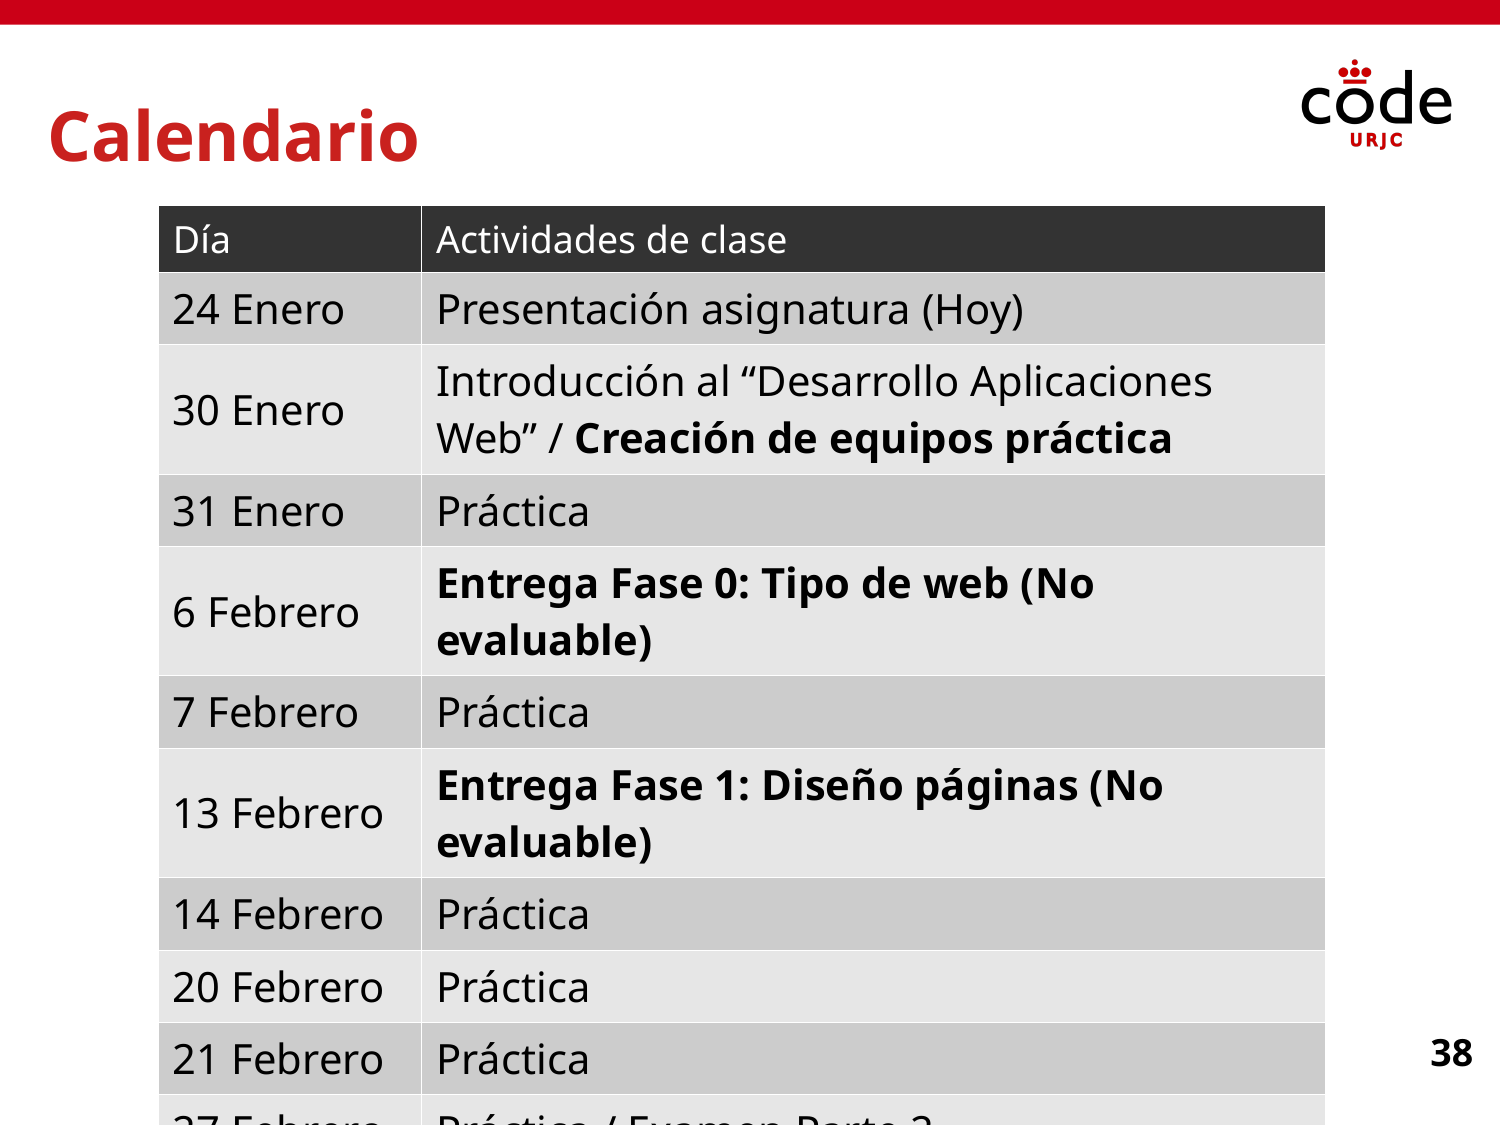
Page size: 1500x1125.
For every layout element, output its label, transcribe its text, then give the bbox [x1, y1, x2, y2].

table_cell 14 Febrero [159, 878, 421, 950]
table_header Actividades de clase [422, 206, 1325, 272]
table_cell Práctica [422, 676, 1325, 748]
table_cell 6 Febrero [159, 547, 421, 675]
table_cell 24 Enero [159, 273, 421, 344]
table_cell 20 Febrero [159, 951, 421, 1022]
table_cell Práctica [422, 1023, 1325, 1094]
table_cell Práctica / Examen Parte 2 [422, 1095, 1325, 1125]
table_cell Introducción al “Desarrollo Aplicaciones Web” / Creación de equipos práctica [422, 345, 1325, 474]
table_cell 27 Febrero [159, 1095, 421, 1125]
table_cell Entrega Fase 0: Tipo de web (No evaluable) [422, 547, 1325, 675]
table_cell Entrega Fase 1: Diseño páginas (No evaluable) [422, 749, 1325, 877]
table_cell 21 Febrero [159, 1023, 421, 1094]
table_cell Práctica [422, 951, 1325, 1022]
table_cell Práctica [422, 475, 1325, 546]
table_cell 7 Febrero [159, 676, 421, 748]
title Calendario [32, 79, 1383, 189]
picture [1284, 50, 1468, 161]
table_header Día [159, 206, 421, 272]
table_cell 31 Enero [159, 475, 421, 546]
table_cell Presentación asignatura (Hoy) [422, 273, 1325, 344]
table_cell Práctica [422, 878, 1325, 950]
table_cell 30 Enero [159, 345, 421, 474]
table_cell 13 Febrero [159, 749, 421, 877]
